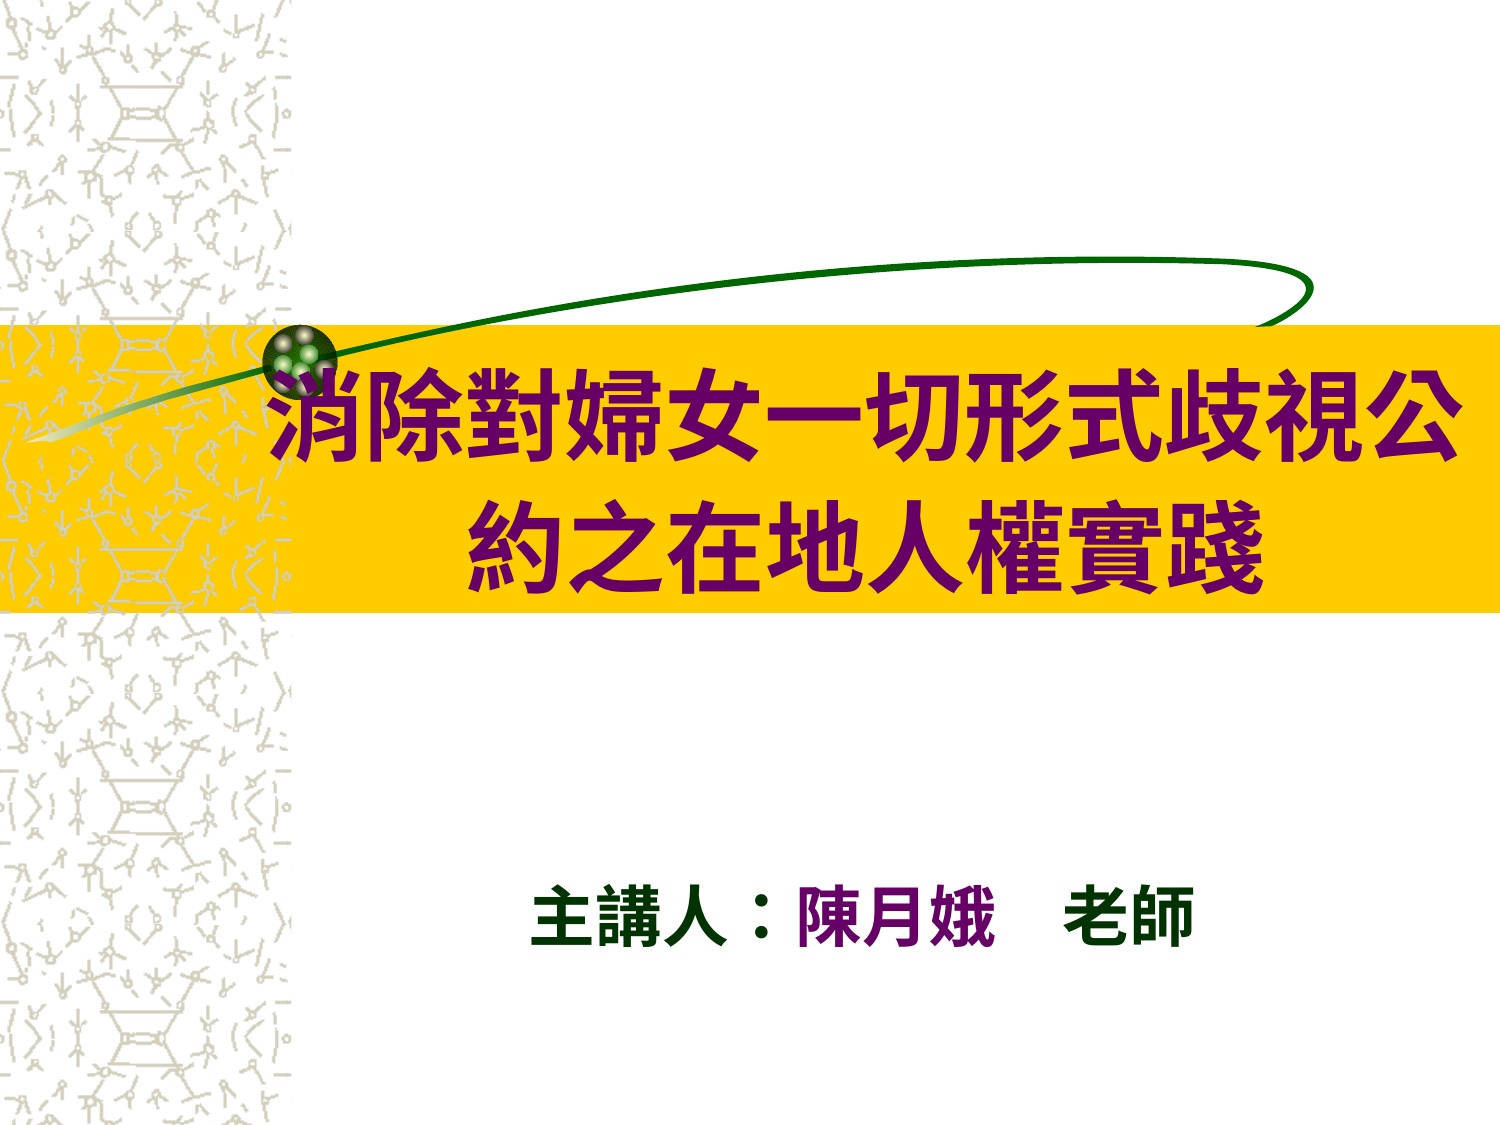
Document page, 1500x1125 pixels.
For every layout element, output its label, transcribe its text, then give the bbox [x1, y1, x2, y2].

text_box 主講人：陳月娥 老師 [514, 867, 1278, 962]
title 消除對婦女一切形式歧視公約之在地人權實踐 [230, 290, 1500, 657]
